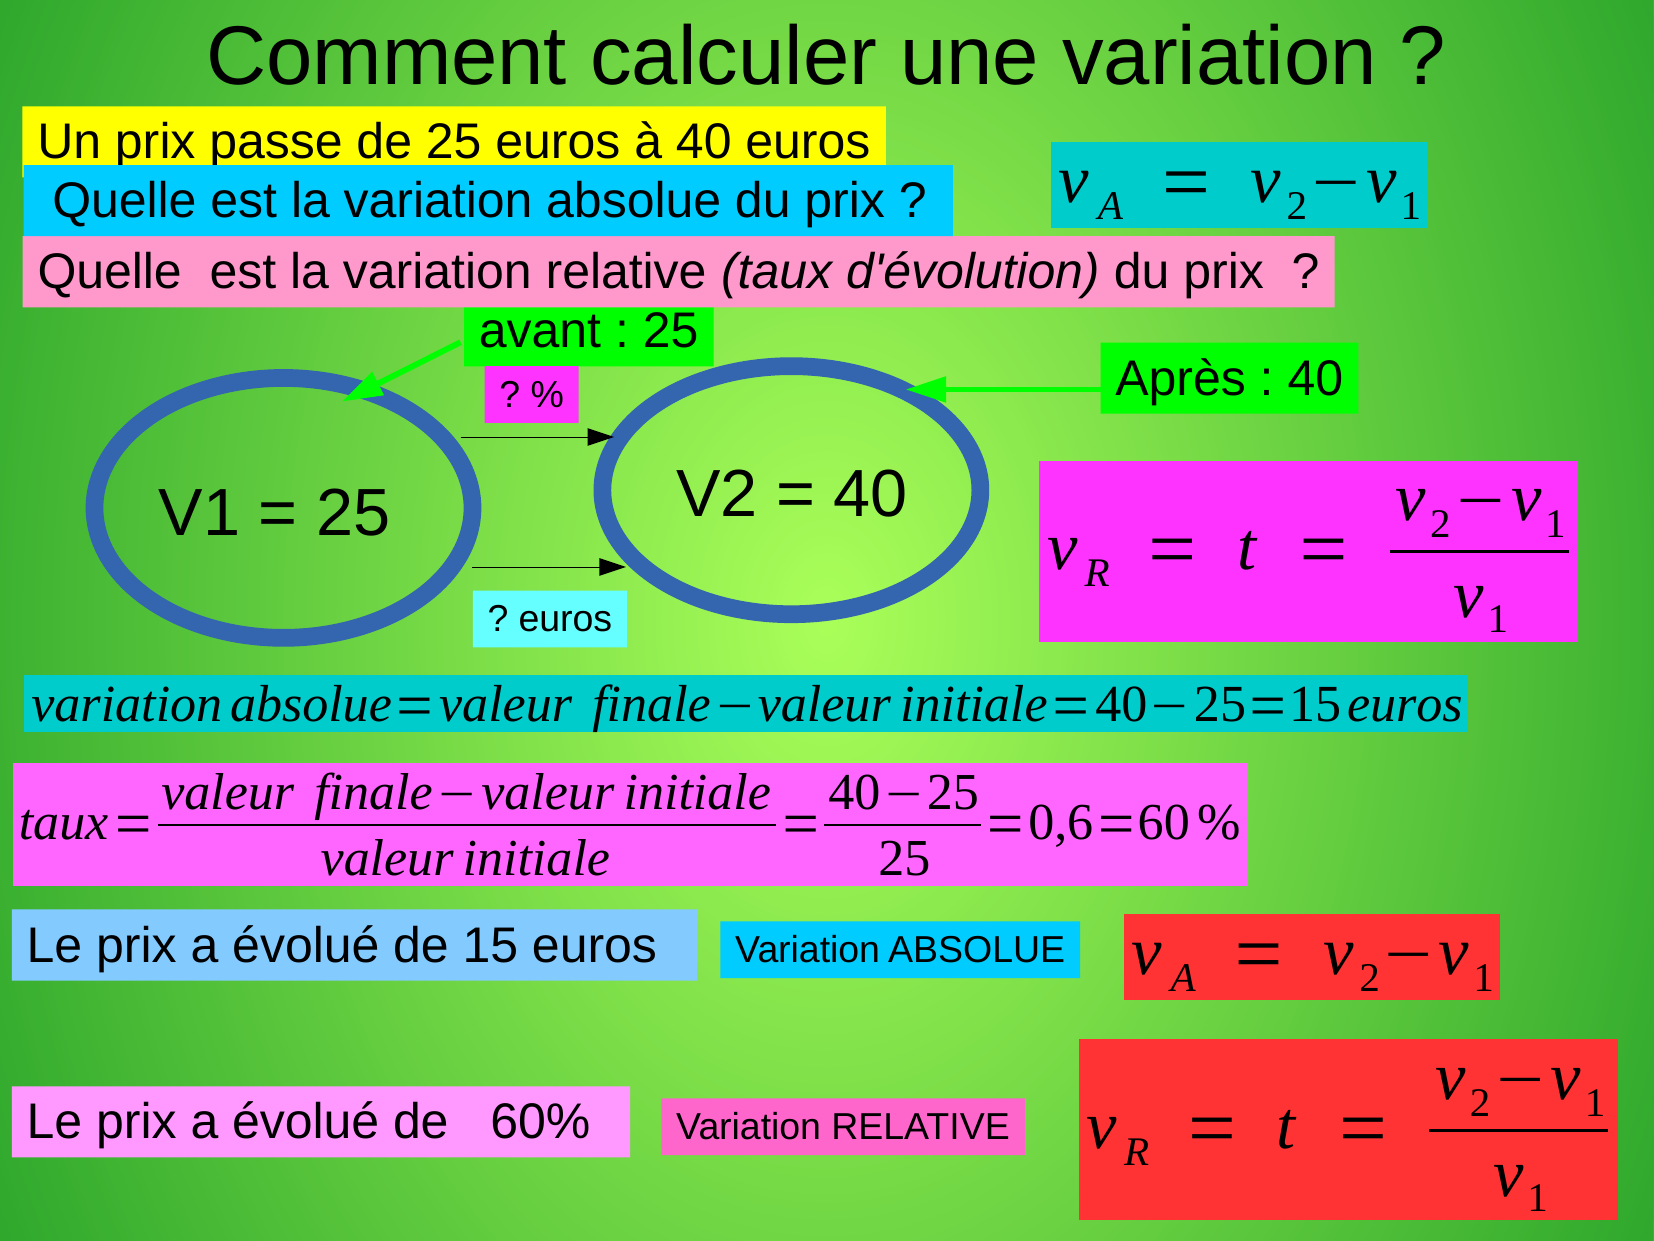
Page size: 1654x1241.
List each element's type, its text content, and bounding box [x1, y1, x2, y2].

text_box ? % [484, 366, 579, 423]
text_box avant : 25 [464, 308, 714, 367]
text_box Variation RELATIVE [661, 1098, 1025, 1156]
chart [12, 762, 1248, 886]
chart [1039, 460, 1579, 642]
text_box Le prix a évolué de 60% [11, 1086, 631, 1158]
text_box Après : 40 [1100, 342, 1359, 414]
chart [23, 674, 1469, 733]
chart [1123, 914, 1501, 1001]
text_box Un prix passe de 25 euros à 40 euros [22, 106, 886, 178]
text_box V1 = 25 [144, 467, 440, 558]
text_box ? euros [472, 590, 628, 648]
text_box V2 = 40 [661, 448, 934, 539]
chart [1079, 1039, 1619, 1221]
text_box Variation ABSOLUE [720, 921, 1081, 979]
chart [1051, 141, 1428, 228]
text_box Le prix a évolué de 15 euros [11, 909, 697, 981]
title Comment calculer une variation ? [82, 0, 1571, 119]
text_box Quelle est la variation absolue du prix ? [23, 165, 953, 237]
text_box Quelle est la variation relative (taux d'évolution) du prix ? [22, 236, 1335, 308]
